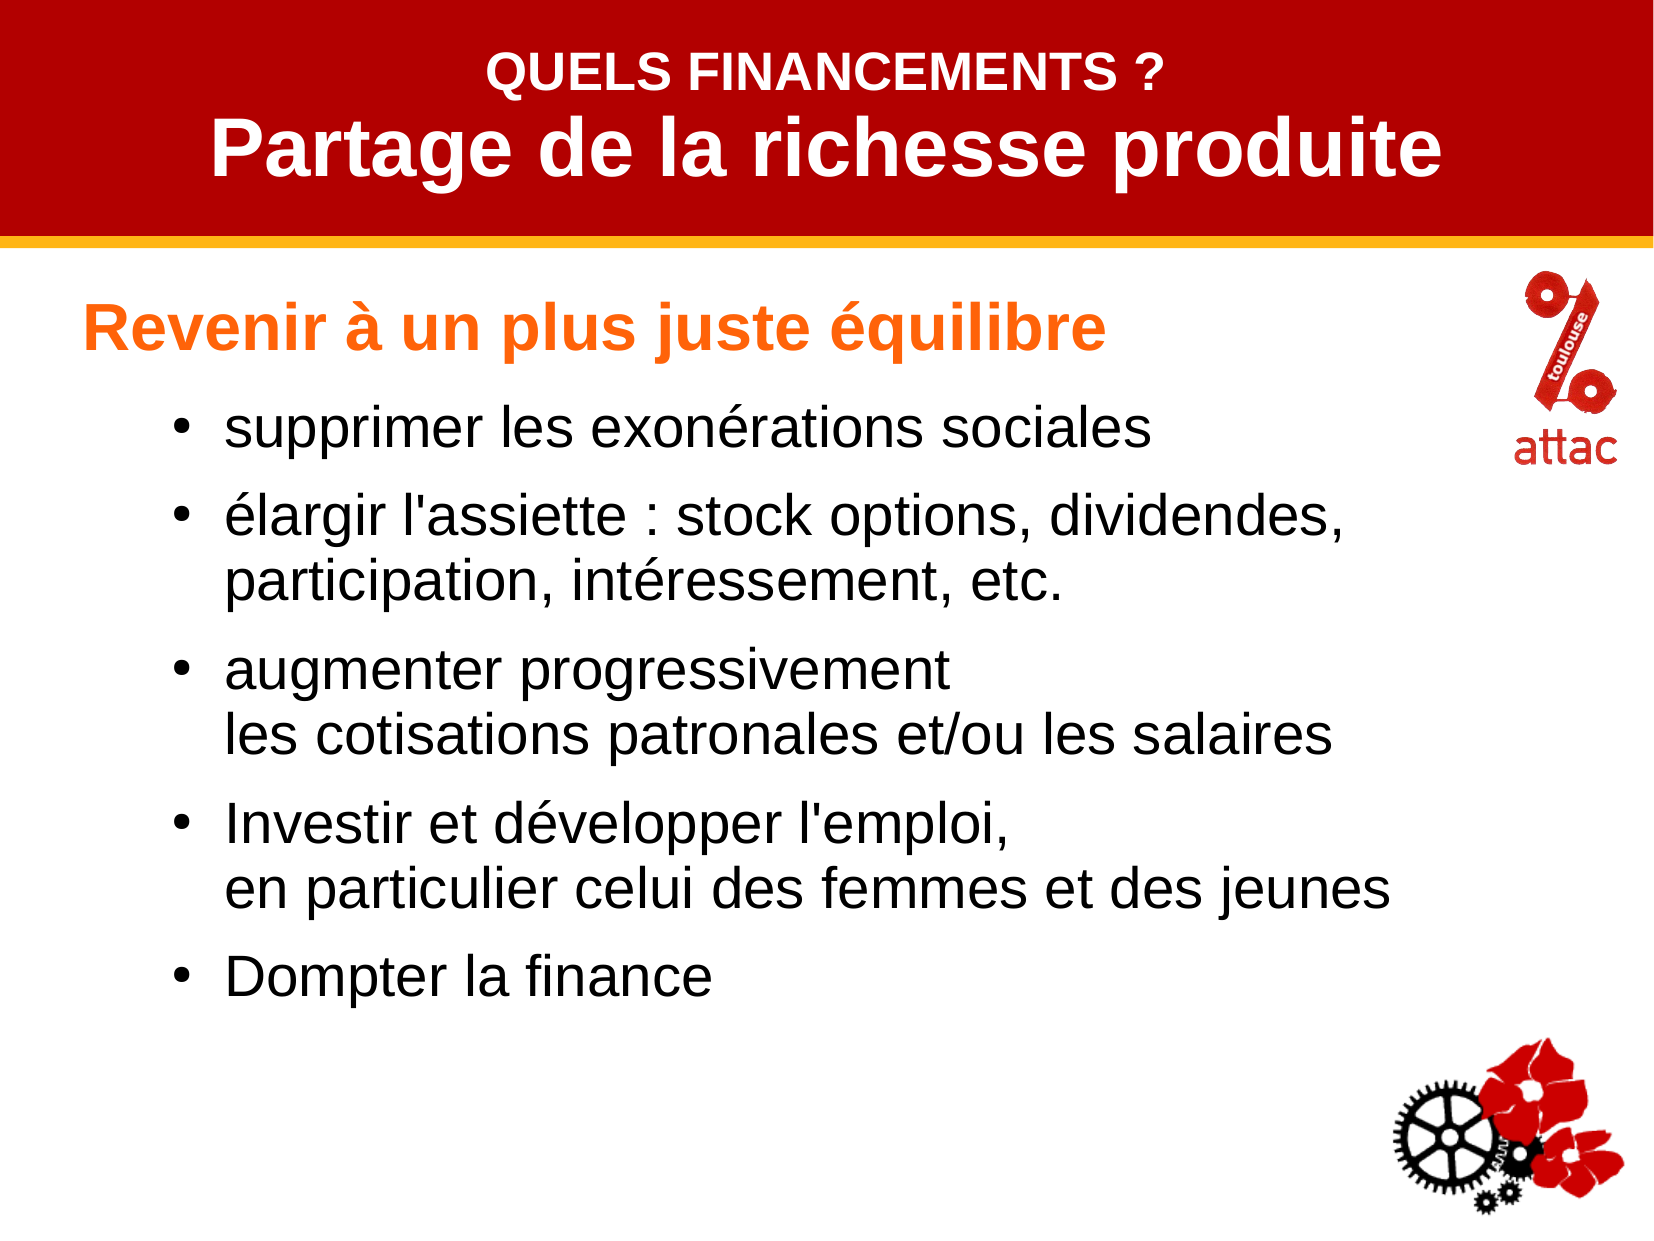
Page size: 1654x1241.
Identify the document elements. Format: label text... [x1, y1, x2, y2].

title QUELS FINANCEMENTS ? Partage de la richesse produite [82, 14, 1571, 222]
picture [1509, 265, 1625, 473]
list Revenir à un plus juste équilibre supprimer les exonérations sociales élargir l'assiette : stock options, dividendes, participation, intéressement, etc. augmenter progressivement les cotisations patronales et/ou les salaires Investir et développer l'emploi, en particulier celui des femmes et des jeunes Dompter la finance [82, 290, 1506, 1109]
picture [1387, 1033, 1628, 1218]
